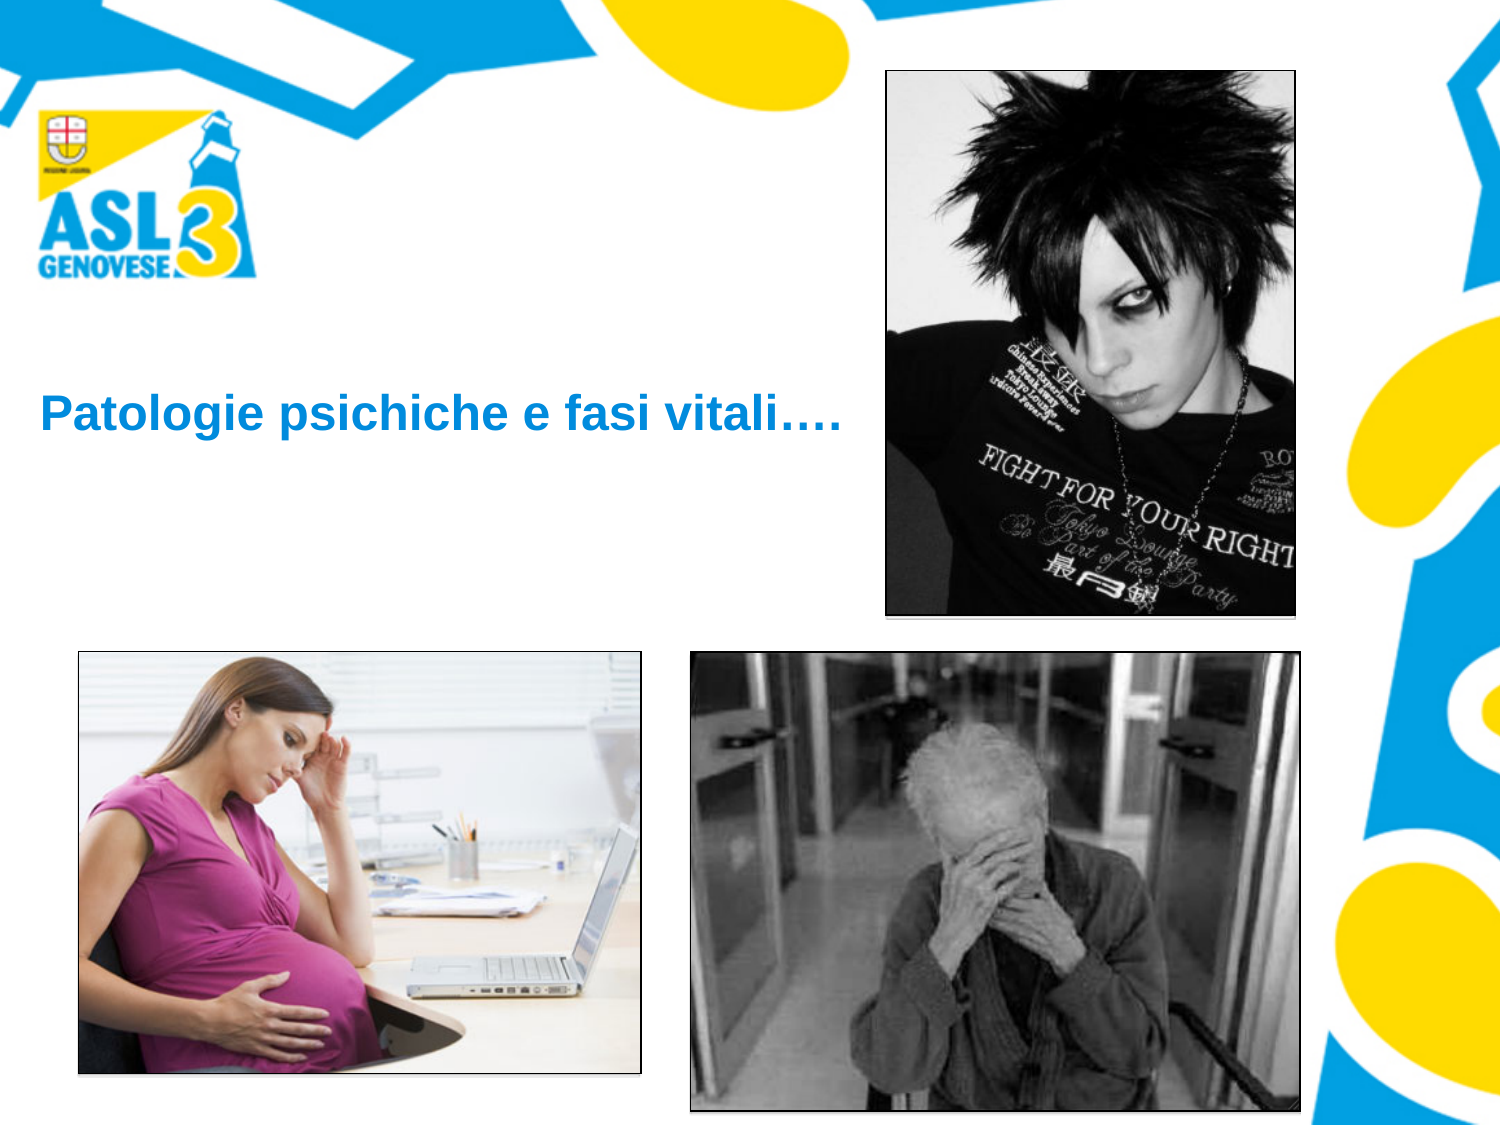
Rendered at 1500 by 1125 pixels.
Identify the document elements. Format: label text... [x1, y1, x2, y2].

picture [691, 652, 1300, 1111]
text_box Patologie psichiche e fasi vitali…. [24, 372, 866, 449]
picture [887, 71, 1295, 615]
picture [79, 652, 641, 1073]
